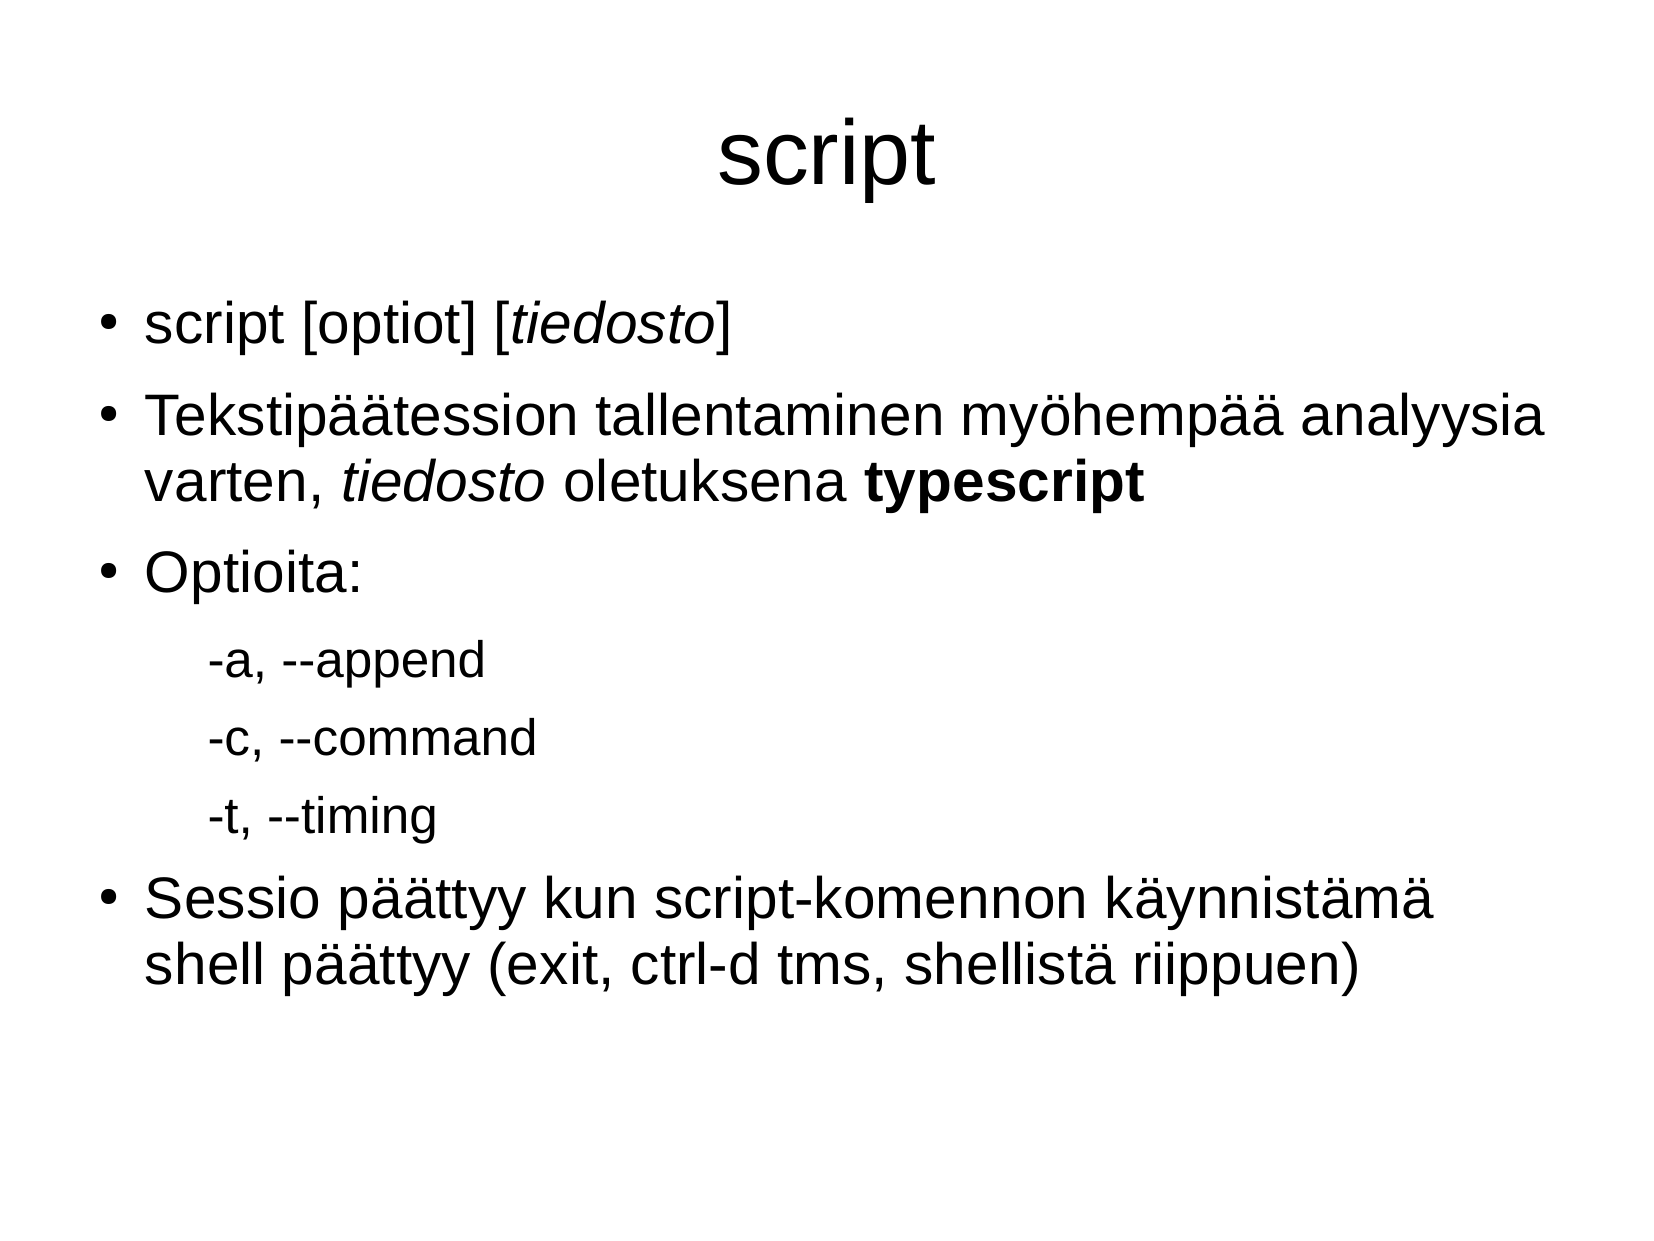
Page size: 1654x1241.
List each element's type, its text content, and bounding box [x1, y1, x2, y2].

title script [82, 49, 1571, 257]
list script [optiot] [tiedosto] Tekstipäätession tallentaminen myöhempää analyysia varten, tiedosto oletuksena typescript Optioita: -a, --append -c, --command -t, --timing Sessio päättyy kun script-komennon käynnistämä shell päättyy (exit, ctrl-d tms, shellistä riippuen) [82, 290, 1571, 1010]
